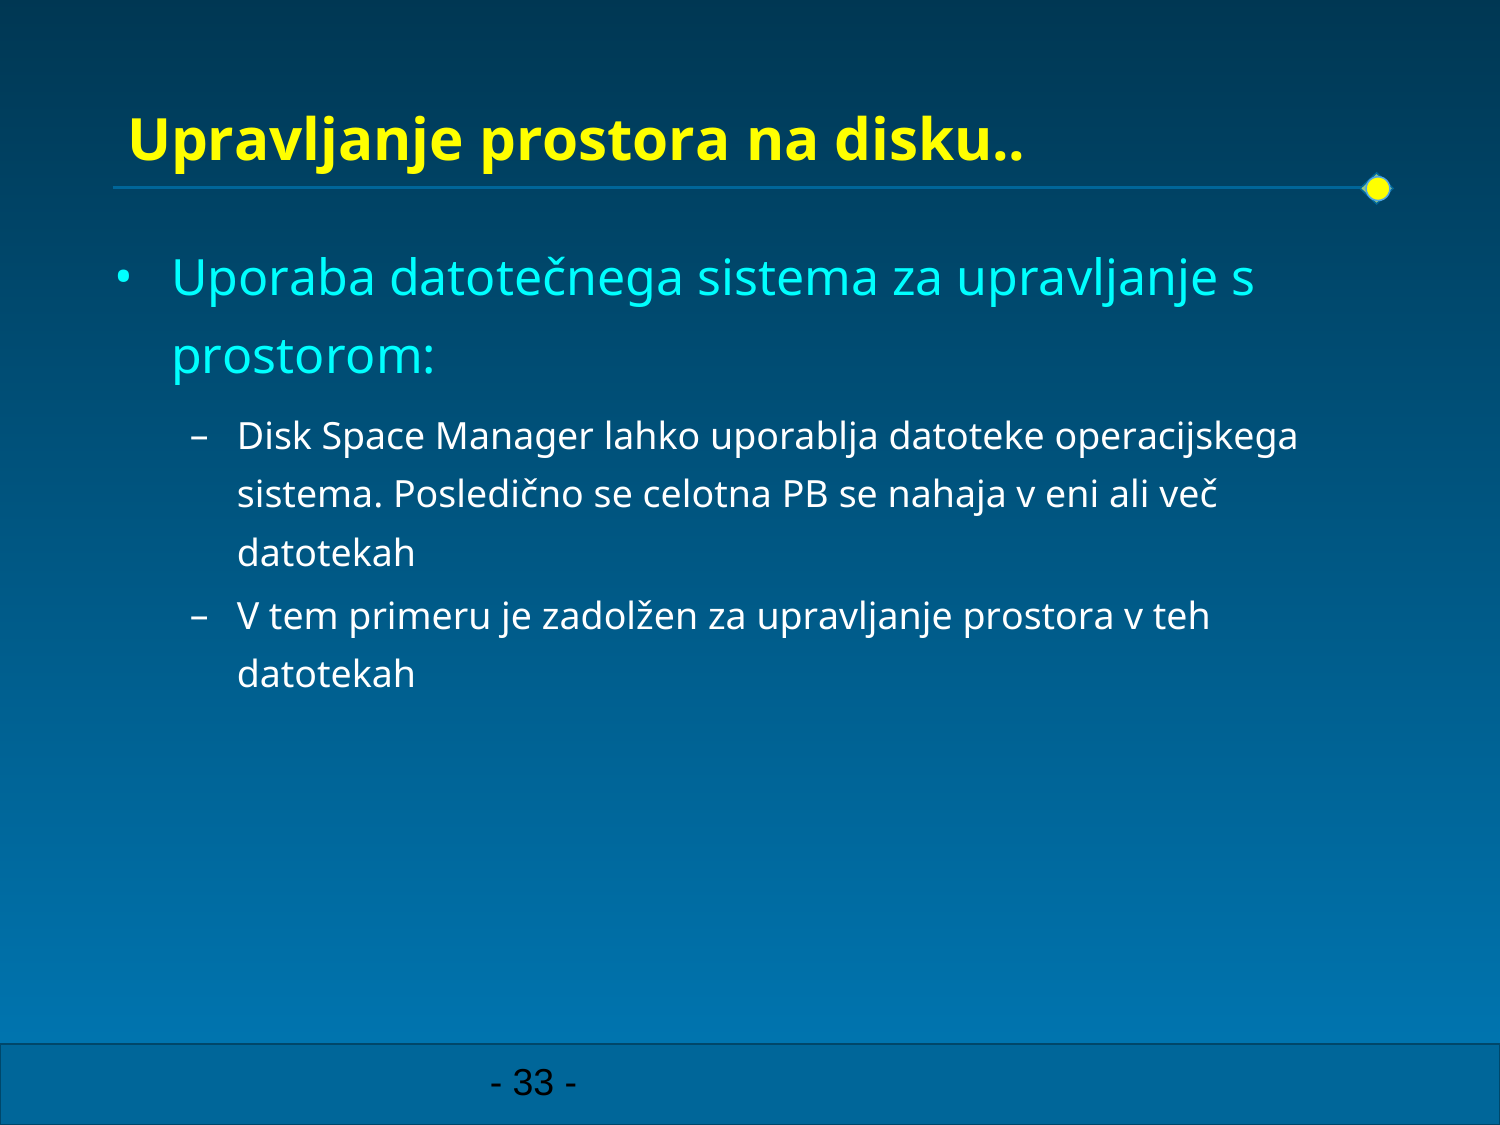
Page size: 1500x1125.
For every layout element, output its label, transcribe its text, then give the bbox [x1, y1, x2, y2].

list Uporaba datotečnega sistema za upravljanje s prostorom: Disk Space Manager lahko uporablja datoteke operacijskega sistema. Posledično se celotna PB se nahaja v eni ali več datotekah V tem primeru je zadolžen za upravljanje prostora v teh datotekah [100, 219, 1376, 946]
title Upravljanje prostora na disku.. [112, 94, 1388, 181]
